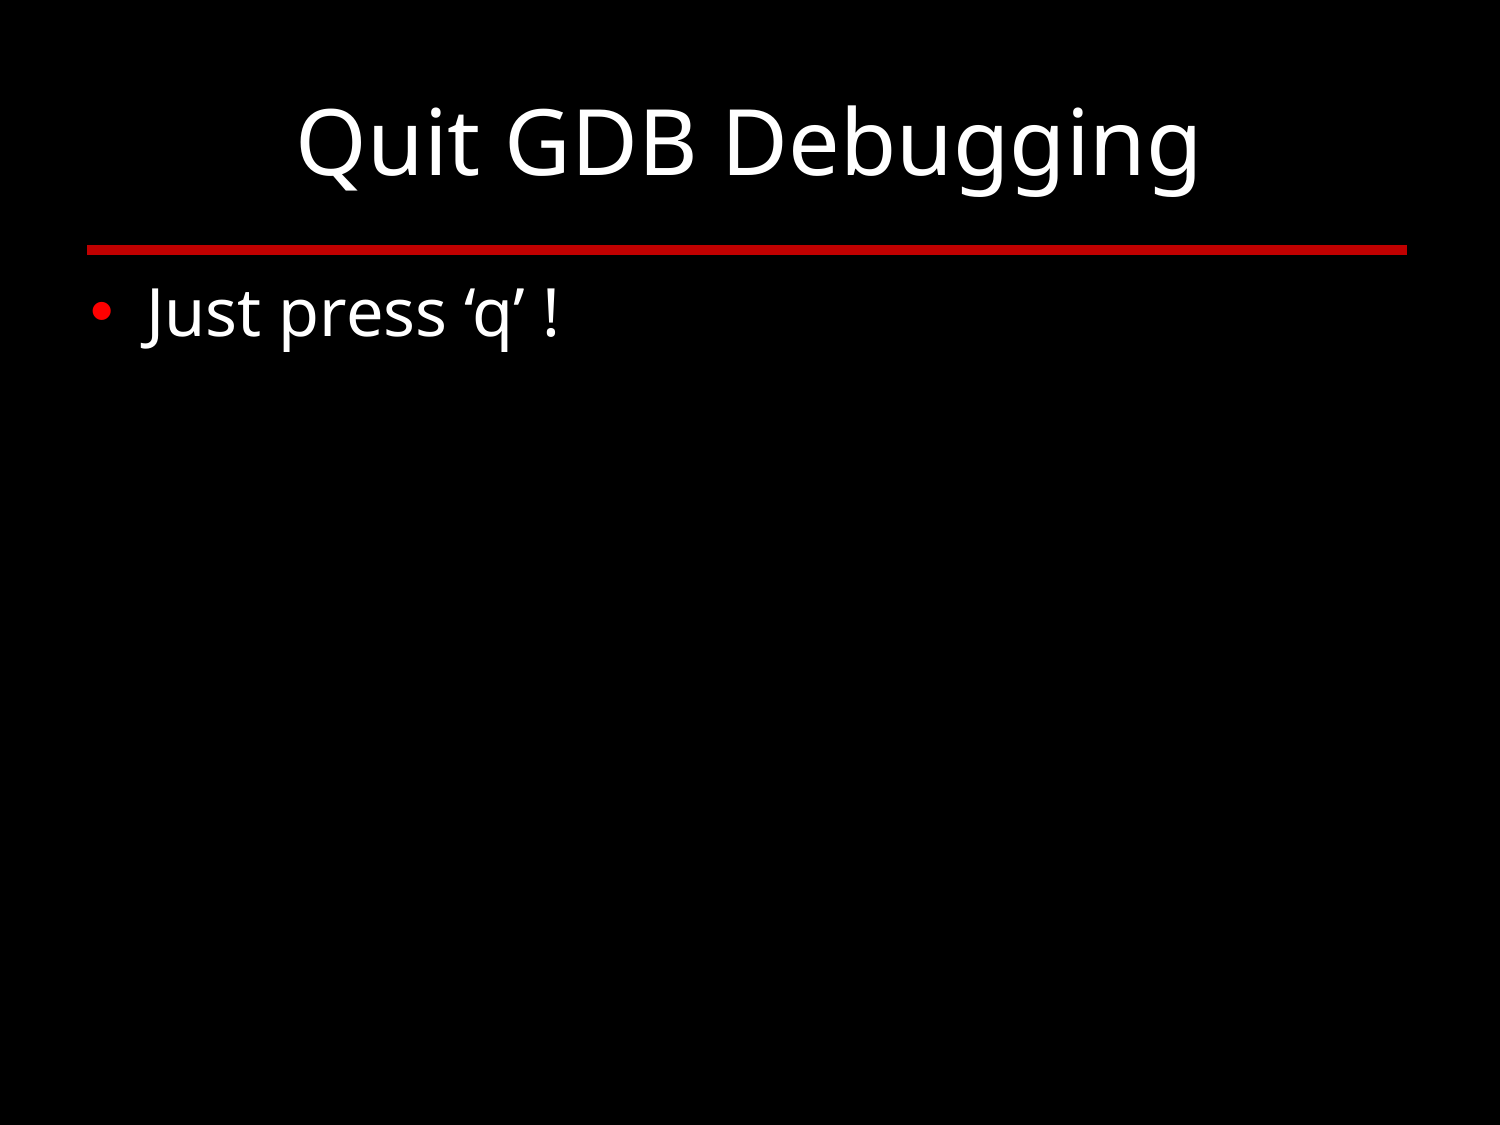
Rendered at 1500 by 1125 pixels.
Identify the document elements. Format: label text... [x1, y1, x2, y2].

list Just press ‘q’ ! [75, 262, 1425, 1005]
title Quit GDB Debugging [75, 45, 1425, 233]
